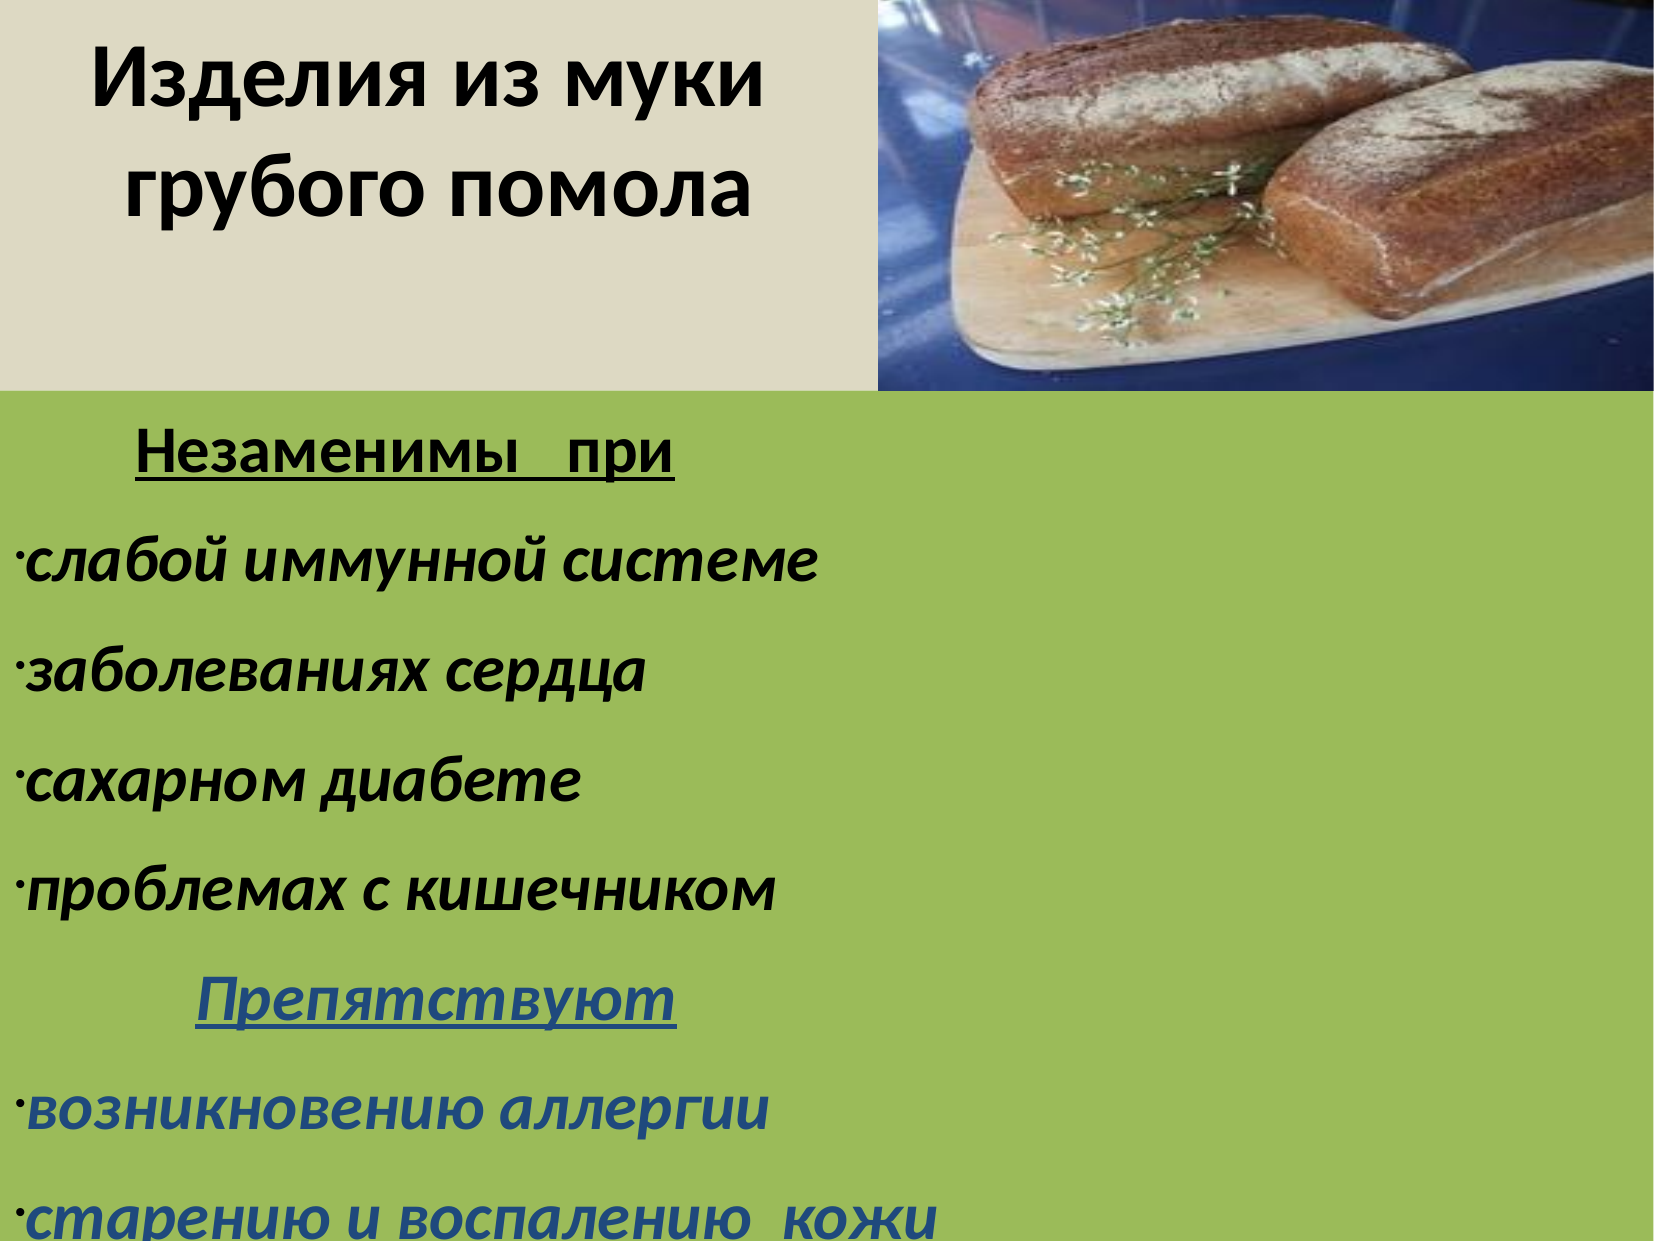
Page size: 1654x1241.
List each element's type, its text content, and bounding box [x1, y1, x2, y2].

picture [878, 0, 1654, 391]
title Изделия из муки грубого помола [0, 0, 878, 390]
list Незаменимы при слабой иммунной системе заболеваниях сердца сахарном диабете проблемах с кишечником Препятствуют возникновению аллергии старению и воспалению кожи [0, 390, 1654, 1241]
